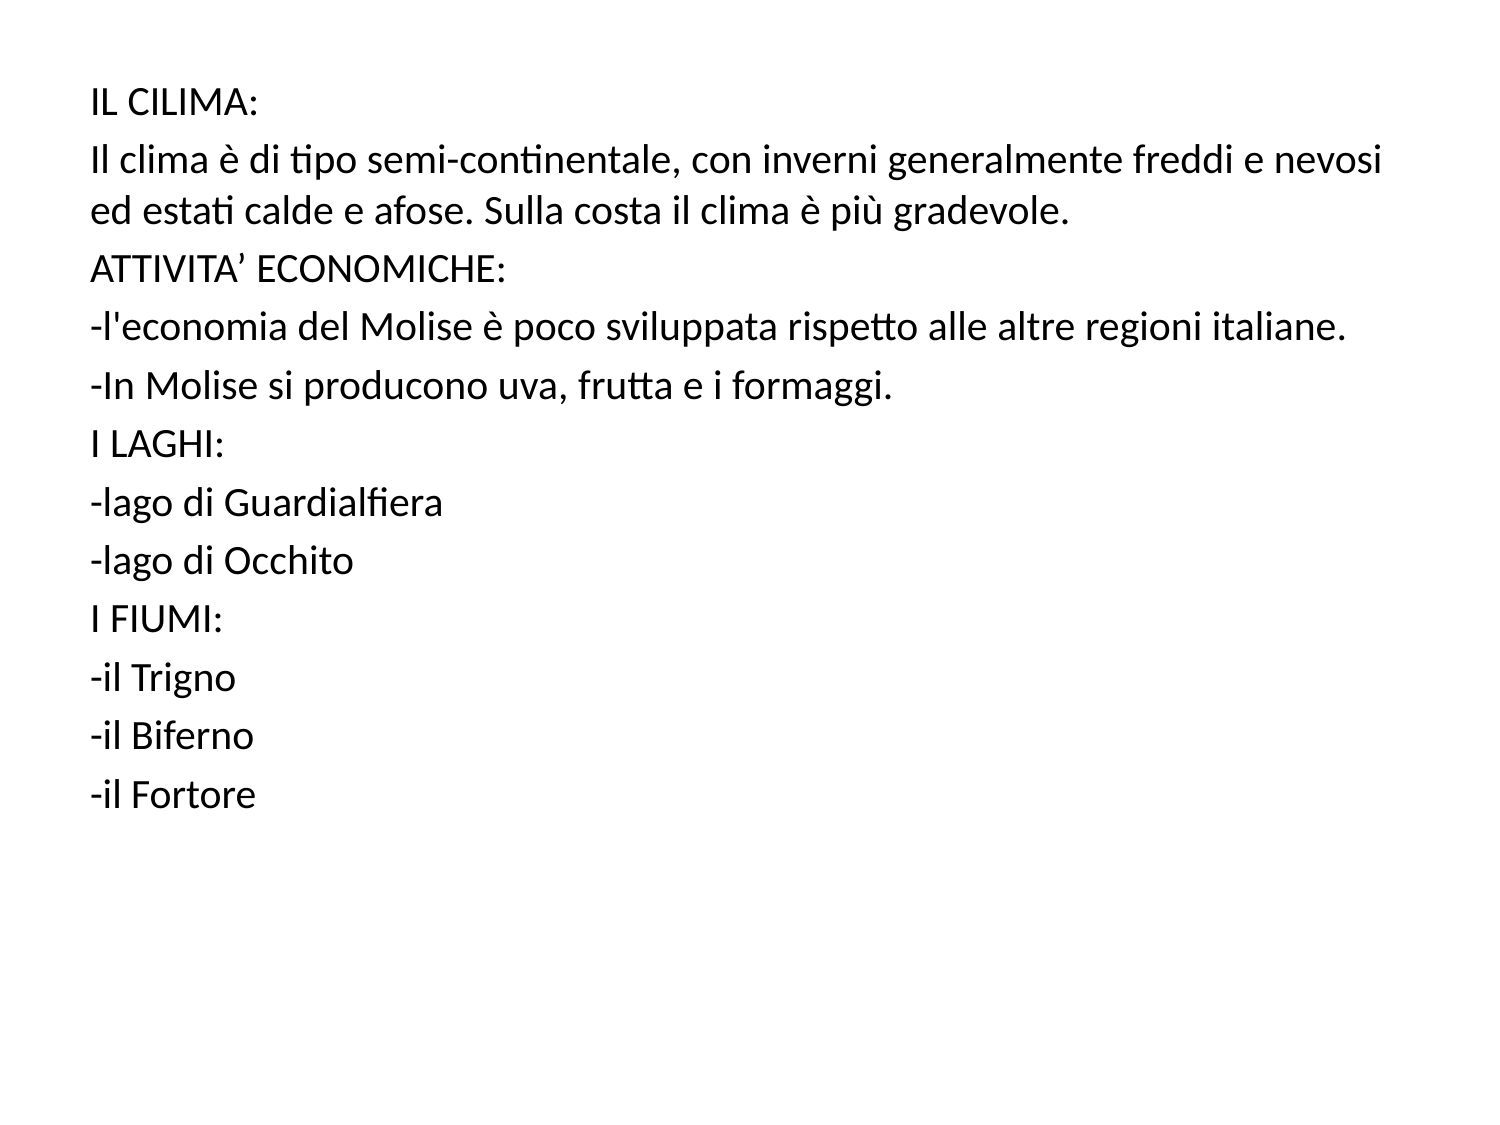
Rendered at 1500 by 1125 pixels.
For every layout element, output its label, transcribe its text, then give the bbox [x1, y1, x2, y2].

list IL CILIMA: Il clima è di tipo semi-continentale, con inverni generalmente freddi e nevosi ed estati calde e afose. Sulla costa il clima è più gradevole. ATTIVITA’ ECONOMICHE: -l'economia del Molise è poco sviluppata rispetto alle altre regioni italiane. -In Molise si producono uva, frutta e i formaggi. I LAGHI: -lago di Guardialfiera -lago di Occhito I FIUMI: -il Trigno -il Biferno -il Fortore [75, 66, 1425, 1005]
